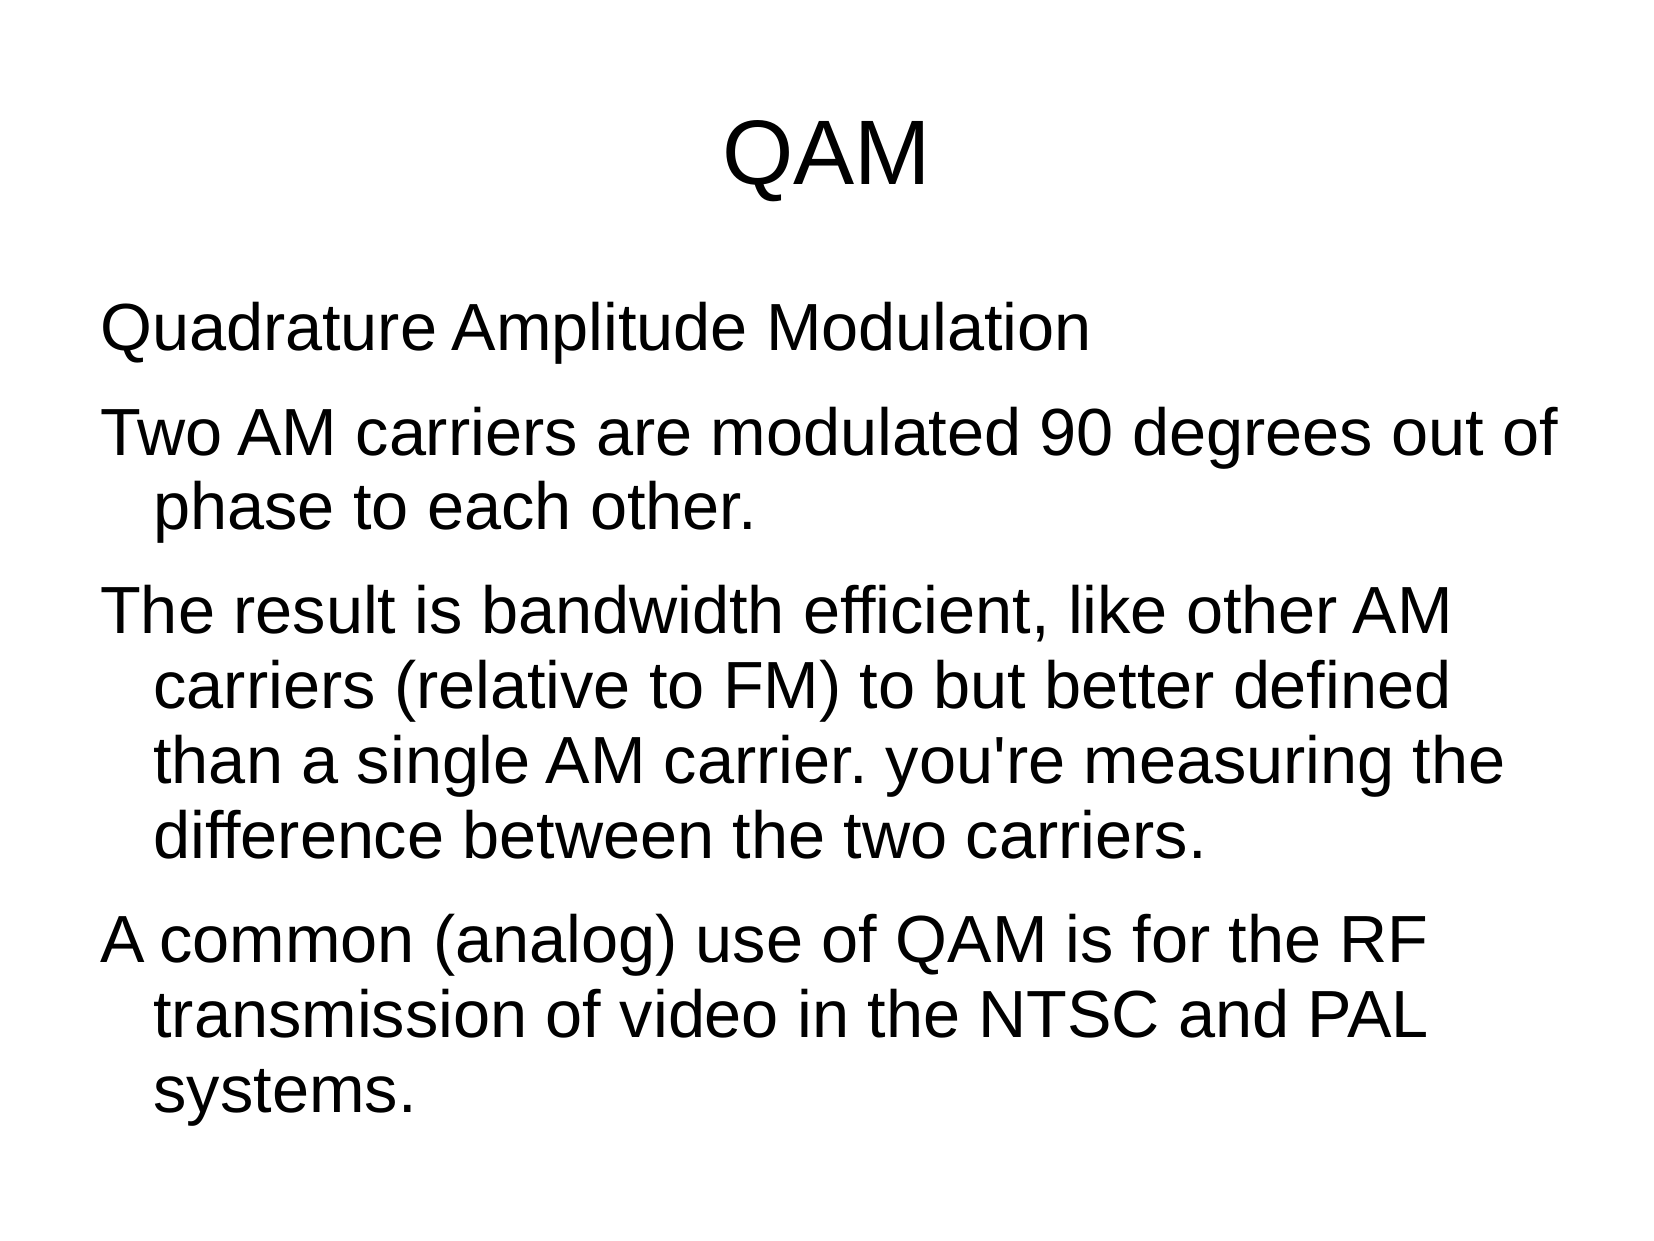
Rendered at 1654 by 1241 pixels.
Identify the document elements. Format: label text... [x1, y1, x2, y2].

list Quadrature Amplitude Modulation Two AM carriers are modulated 90 degrees out of phase to each other. The result is bandwidth efficient, like other AM carriers (relative to FM) to but better defined than a single AM carrier. you're measuring the difference between the two carriers. A common (analog) use of QAM is for the RF transmission of video in the NTSC and PAL systems. [82, 290, 1571, 1127]
title QAM [82, 56, 1571, 250]
